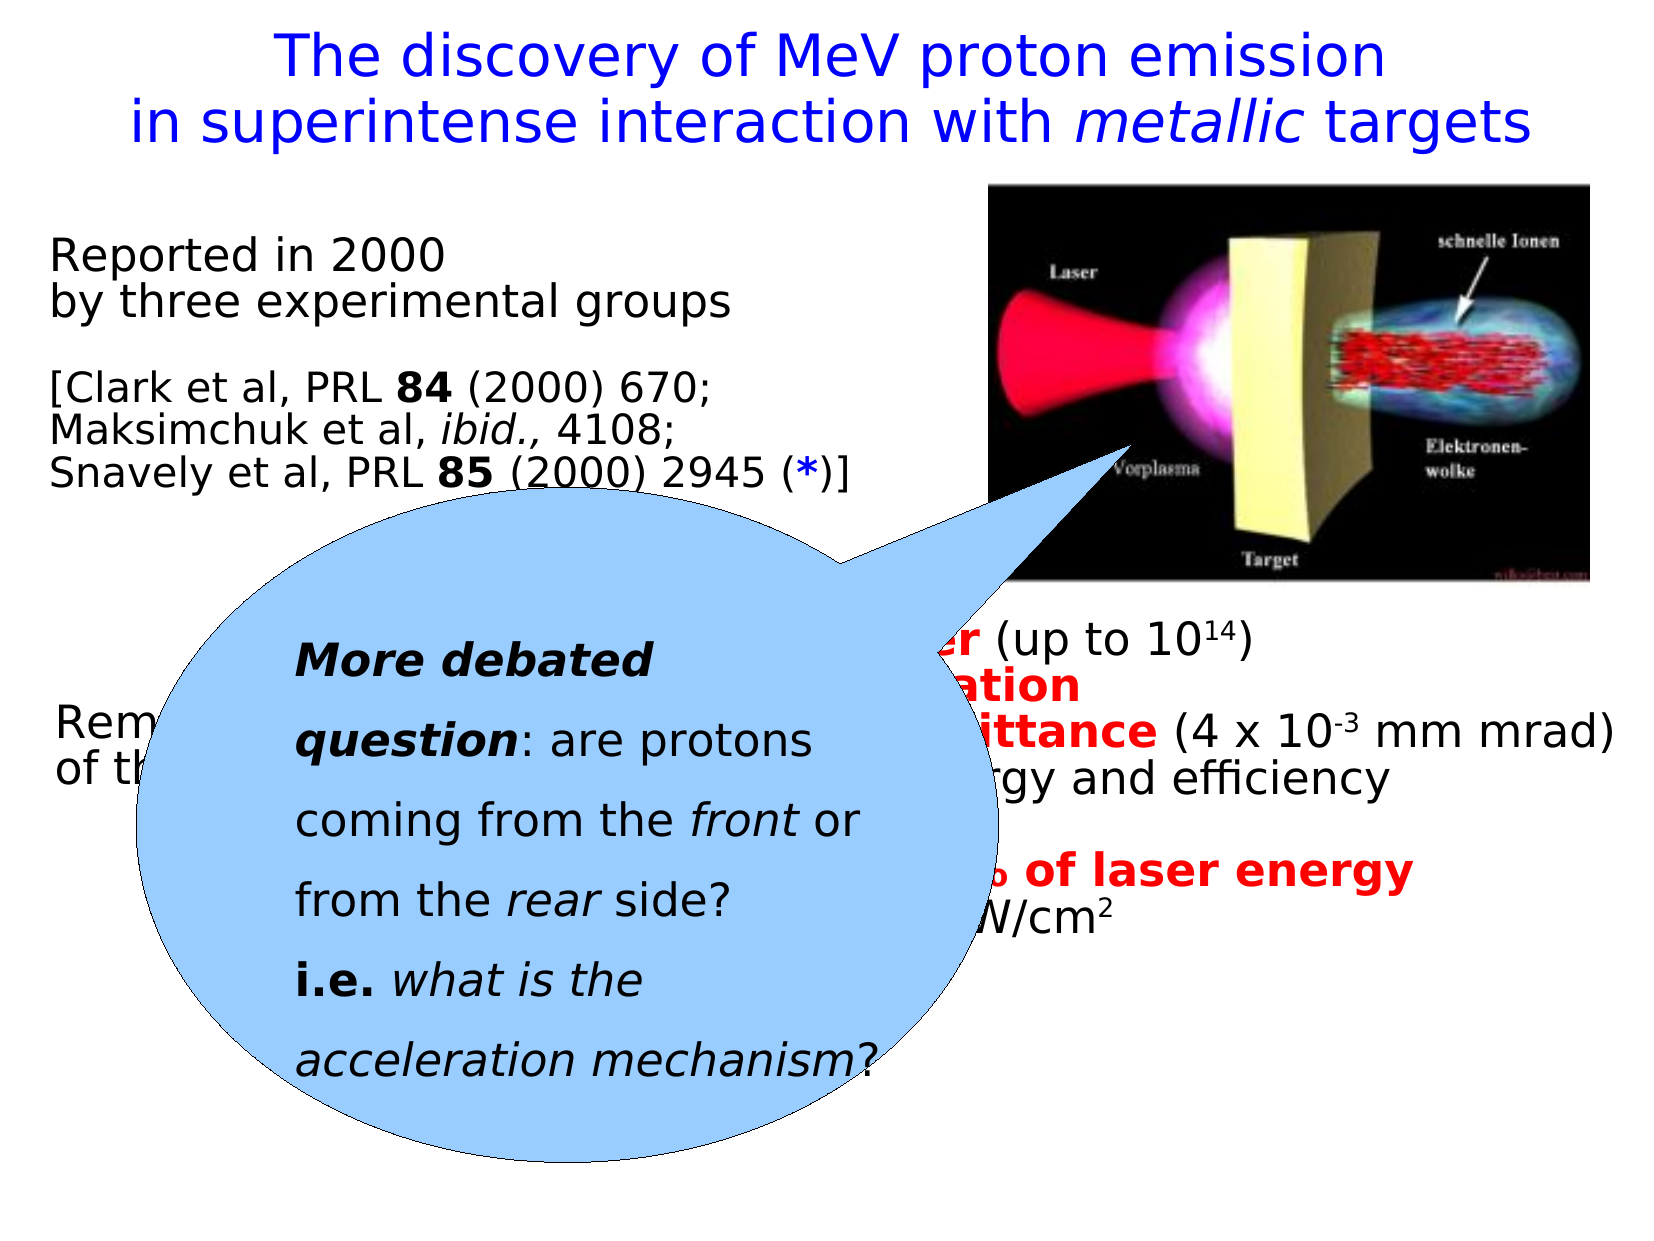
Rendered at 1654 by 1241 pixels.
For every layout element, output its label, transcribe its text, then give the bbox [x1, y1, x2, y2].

text_box Reported in 2000 by three experimental groups [Clark et al, PRL 84 (2000) 670; Maksimchuk et al, ibid., 4108; Snavely et al, PRL 85 (2000) 2945 (*)] [33, 227, 867, 511]
text_box More debated question: are protons coming from the front or from the rear side? i.e. what is the acceleration mechanism? [279, 600, 901, 1068]
text_box [466, 1068, 478, 1073]
text_box [300, 1068, 312, 1073]
text_box [724, 1068, 736, 1073]
text_box - high number (up to 1014) - good collimation - ultra-low emittance (4 x 10-3 mm mrad) - maximum energy and efficiency observed (*): 58 MeV , 12% of laser energy @ I=3 x 1020 W/cm2 [935, 610, 1613, 1003]
text_box [136, 443, 1134, 1163]
text_box The discovery of MeV proton emission in superintense interaction with metallic targets [114, 16, 1548, 164]
picture [988, 173, 1590, 610]
text_box [526, 1068, 539, 1073]
text_box Remarkable properties of the proton beam: [39, 693, 169, 809]
